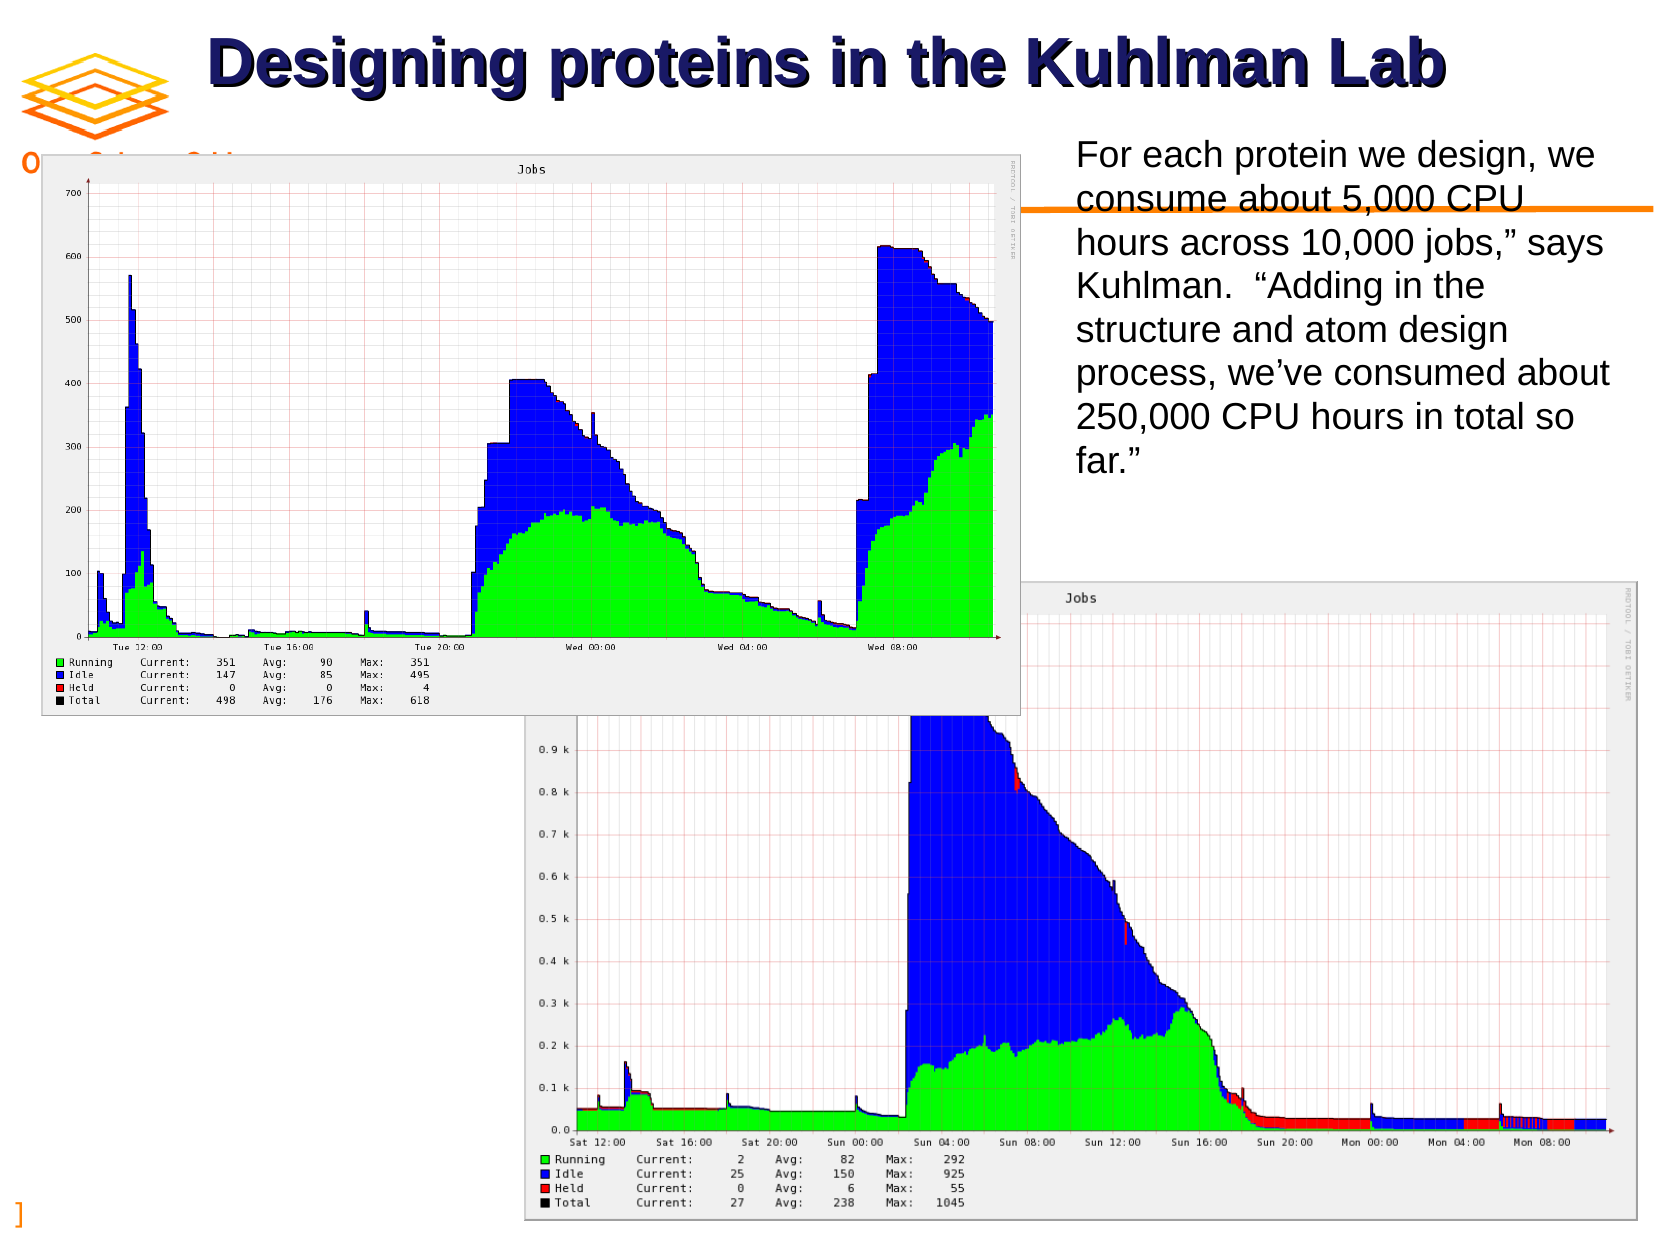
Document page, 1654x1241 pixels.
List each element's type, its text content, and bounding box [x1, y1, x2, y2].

picture [0, 29, 1638, 1221]
text_box Designing proteins in the Kuhlman Lab [41, 13, 1613, 118]
text_box For each protein we design, we consume about 5,000 CPU hours across 10,000 jobs,” says Kuhlman. “Adding in the structure and atom design process, we’ve consumed about 250,000 CPU hours in total so far.” [1061, 124, 1640, 607]
